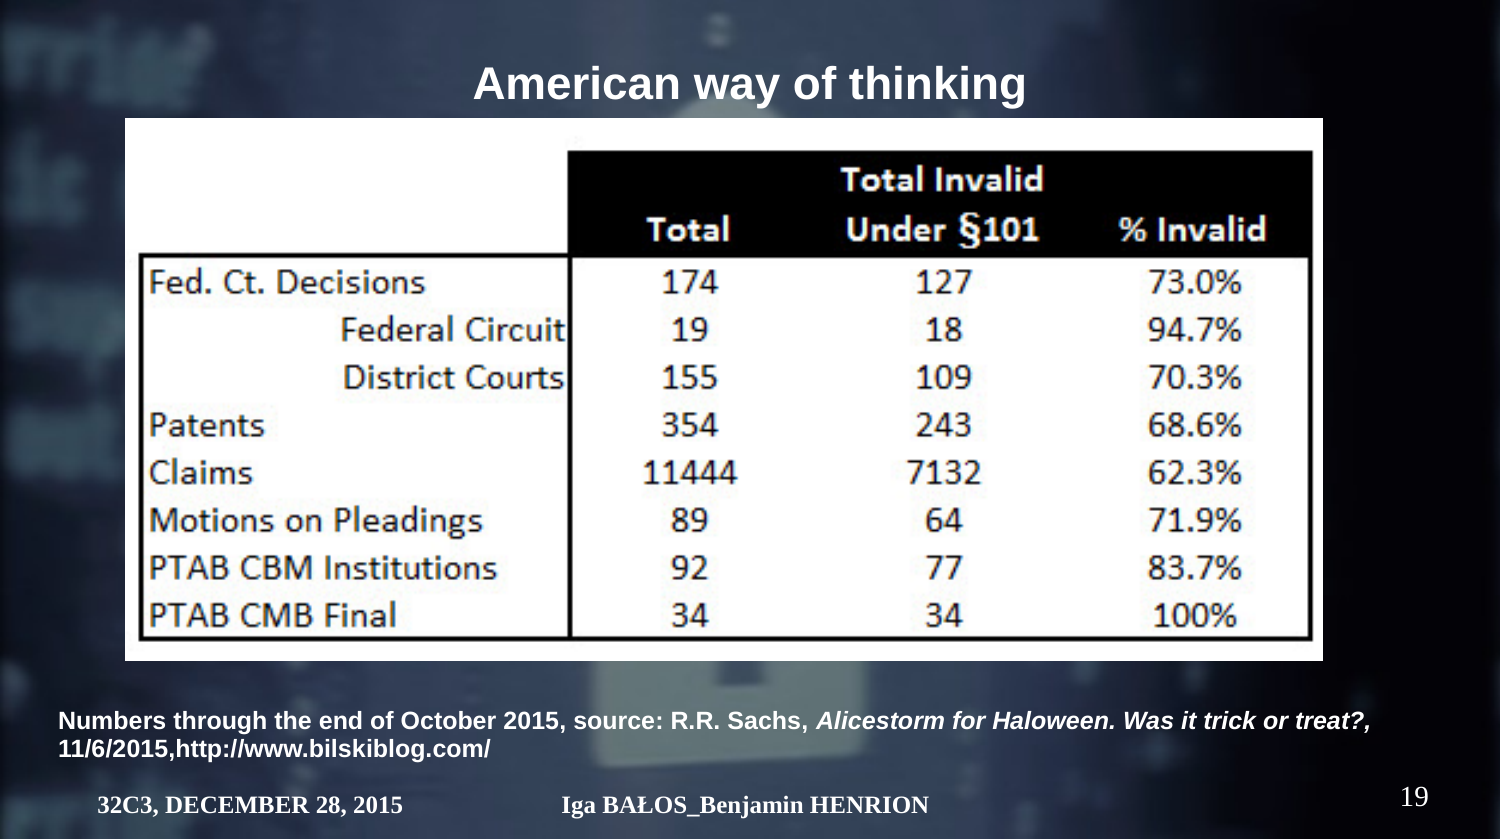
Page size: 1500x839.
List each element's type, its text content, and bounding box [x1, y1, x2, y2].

picture [0, 0, 1500, 839]
text_box Numbers through the end of October 2015, source: R.R. Sachs, Alicestorm for Haloween. Was it trick or treat?, 11/6/2015,http://www.bilskiblog.com/ [43, 699, 1395, 770]
title American way of thinking [74, 13, 1425, 154]
